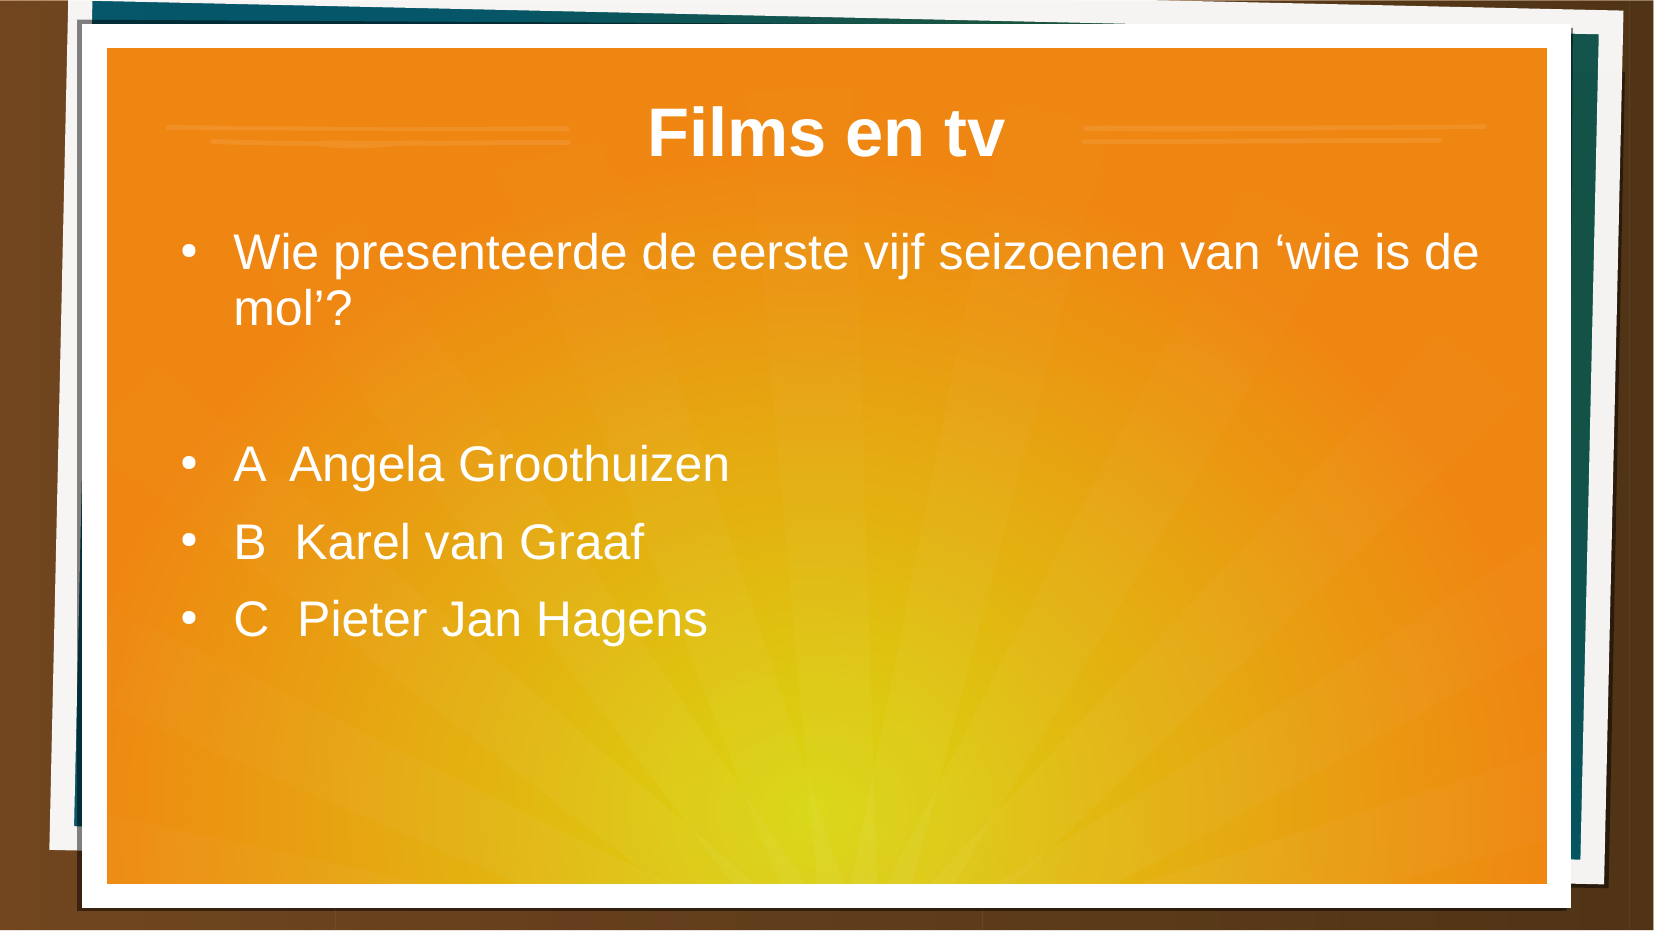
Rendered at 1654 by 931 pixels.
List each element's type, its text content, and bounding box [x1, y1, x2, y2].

title Films en tv [566, 59, 1087, 207]
list Wie presenteerde de eerste vijf seizoenen van ‘wie is de mol’? A Angela Groothuizen B Karel van Graaf C Pieter Jan Hagens [162, 224, 1492, 815]
